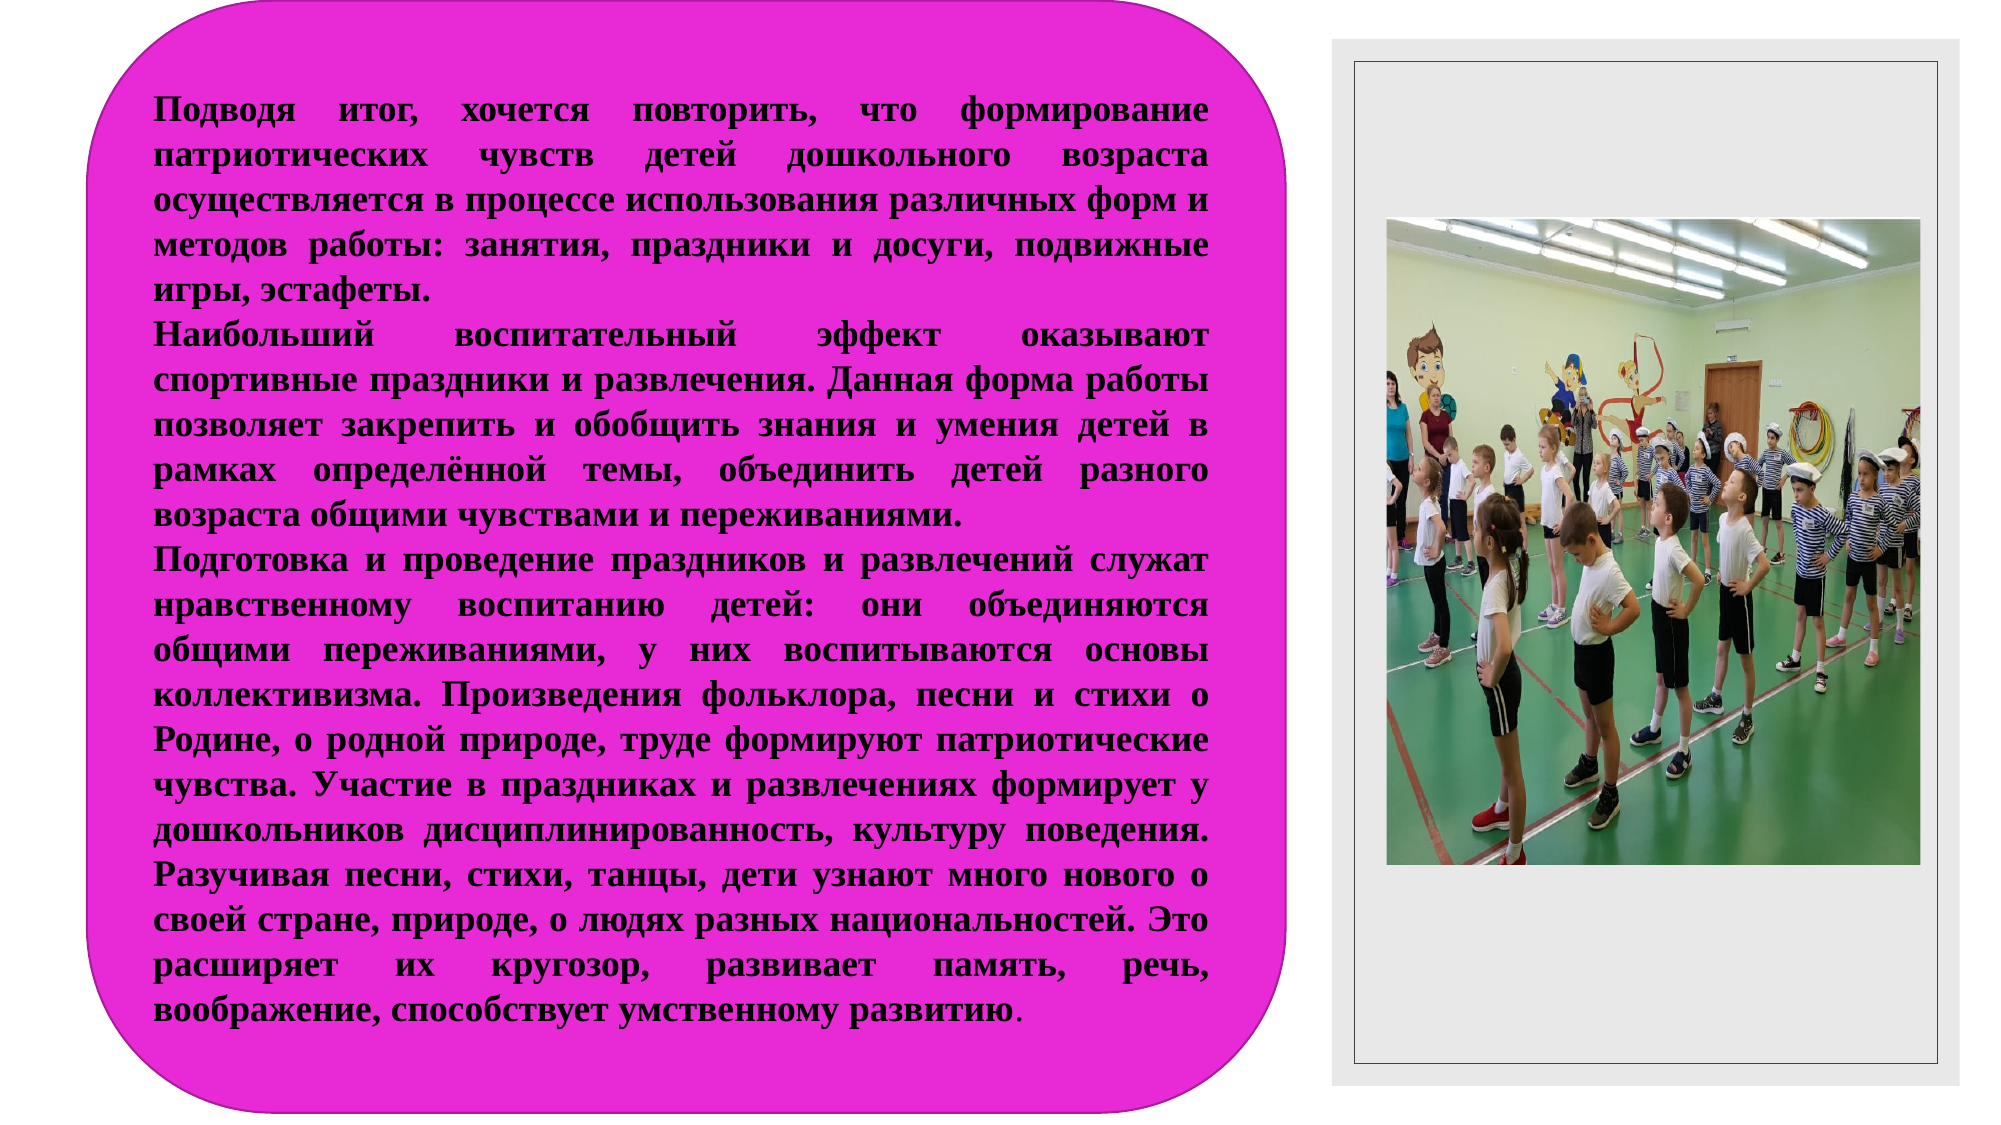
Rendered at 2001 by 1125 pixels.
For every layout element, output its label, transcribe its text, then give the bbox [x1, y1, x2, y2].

text_box [187, 1092, 1186, 1113]
text_box [86, 0, 1365, 1065]
picture [1386, 217, 1921, 865]
text_box Подводя итог, хочется повторить, что формирование патриотических чувств детей дошкольного возраста осуществляется в процессе использования различных форм и методов работы: занятия, праздники и досуги, подвижные игры, эстафеты. Наибольший воспитательный эффект оказывают спортивные праздники и развлечения. Данная форма работы позволяет закрепить и обобщить знания и умения детей в рамках определённой темы, объединить детей разного возраста общими чувствами и переживаниями. Подготовка и проведение праздников и развлечений служат нравственному воспитанию детей: они объединяются общими переживаниями, у них воспитываются основы коллективизма. Произведения фольклора, песни и стихи о Родине, о родной природе, труде формируют патриотические чувства. Участие в праздниках и развлечениях формирует у дошкольников дисциплинированность, культуру поведения. Разучивая песни, стихи, танцы, дети узнают много нового о своей стране, природе, о людях разных национальностей. Это расширяет их кругозор, развивает память, речь, воображение, способствует умственному развитию. [138, 76, 1225, 1092]
